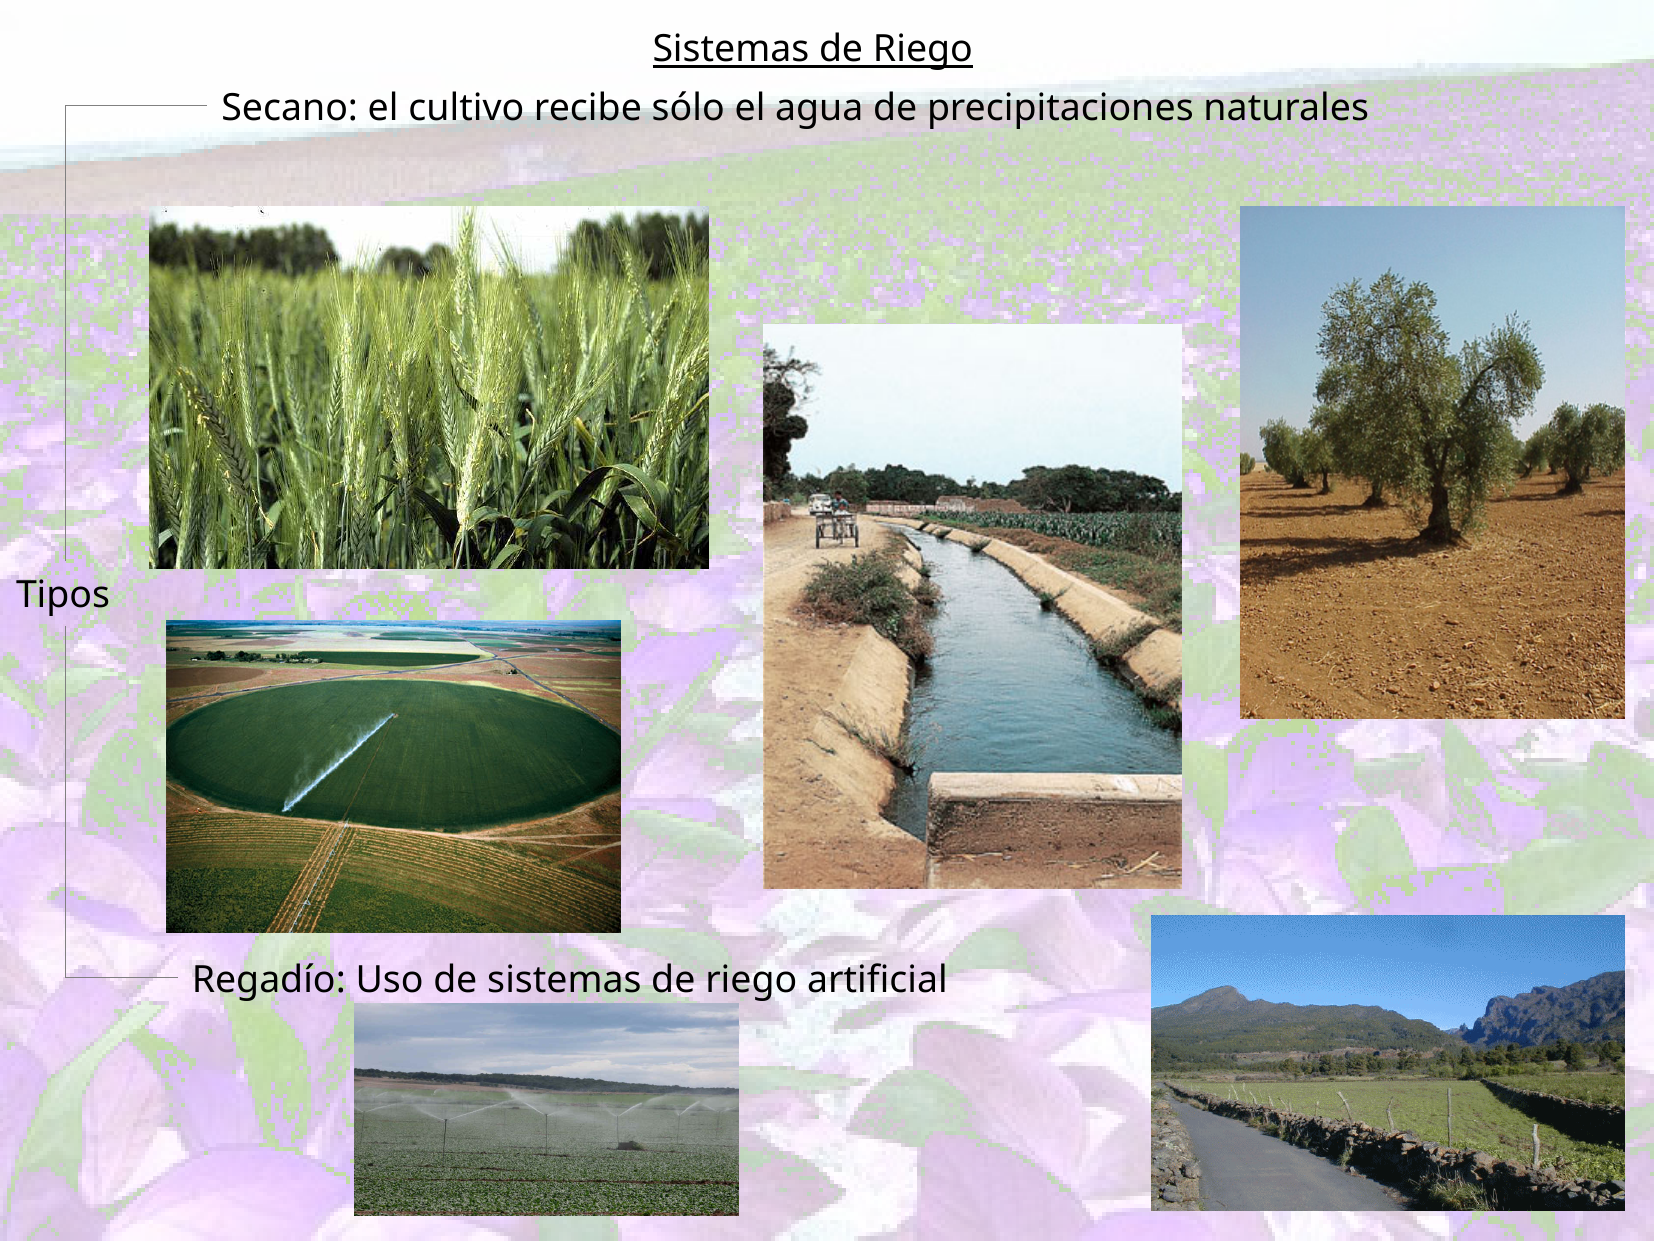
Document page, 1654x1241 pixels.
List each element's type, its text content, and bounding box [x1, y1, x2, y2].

text_box Sistemas de Riego [637, 14, 1015, 72]
picture [0, 0, 1654, 1241]
text_box Secano: el cultivo recibe sólo el agua de precipitaciones naturales [206, 72, 1480, 132]
text_box Tipos [1, 560, 130, 619]
text_box Regadío: Uso de sistemas de riego artificial [177, 944, 1021, 1004]
